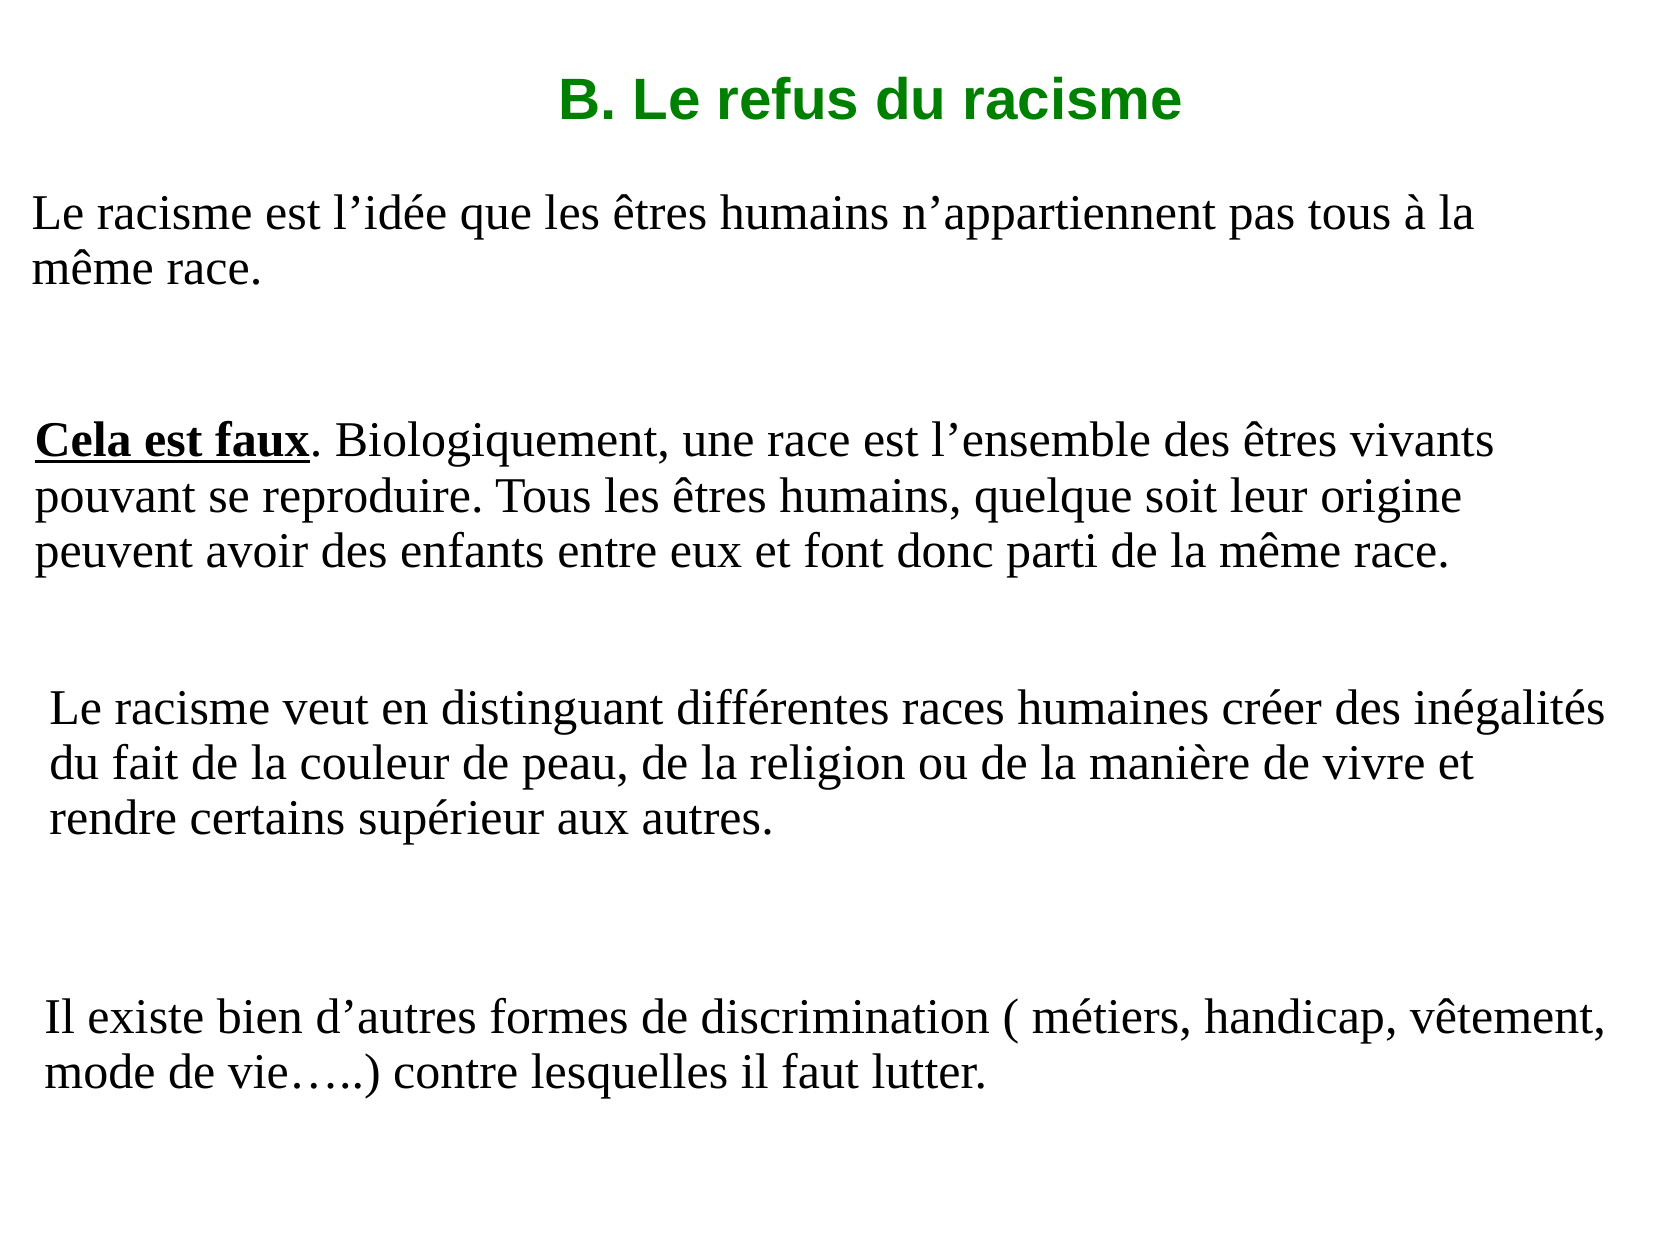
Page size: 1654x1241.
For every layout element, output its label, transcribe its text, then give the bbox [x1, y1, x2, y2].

text_box Il existe bien d’autres formes de discrimination ( métiers, handicap, vêtement, mode de vie…..) contre lesquelles il faut lutter. [29, 925, 1625, 1152]
text_box Cela est faux. Biologiquement, une race est l’ensemble des êtres vivants pouvant se reproduire. Tous les êtres humains, quelque soit leur origine peuvent avoir des enfants entre eux et font donc parti de la même race. [19, 349, 1625, 591]
text_box B. Le refus du racisme [442, 59, 1300, 141]
text_box Le racisme veut en distinguant différentes races humaines créer des inégalités du fait de la couleur de peau, de la religion ou de la manière de vivre et rendre certains supérieur aux autres. [34, 672, 1625, 857]
text_box Le racisme est l’idée que les êtres humains n’appartiennent pas tous à la même race. [16, 177, 1625, 305]
